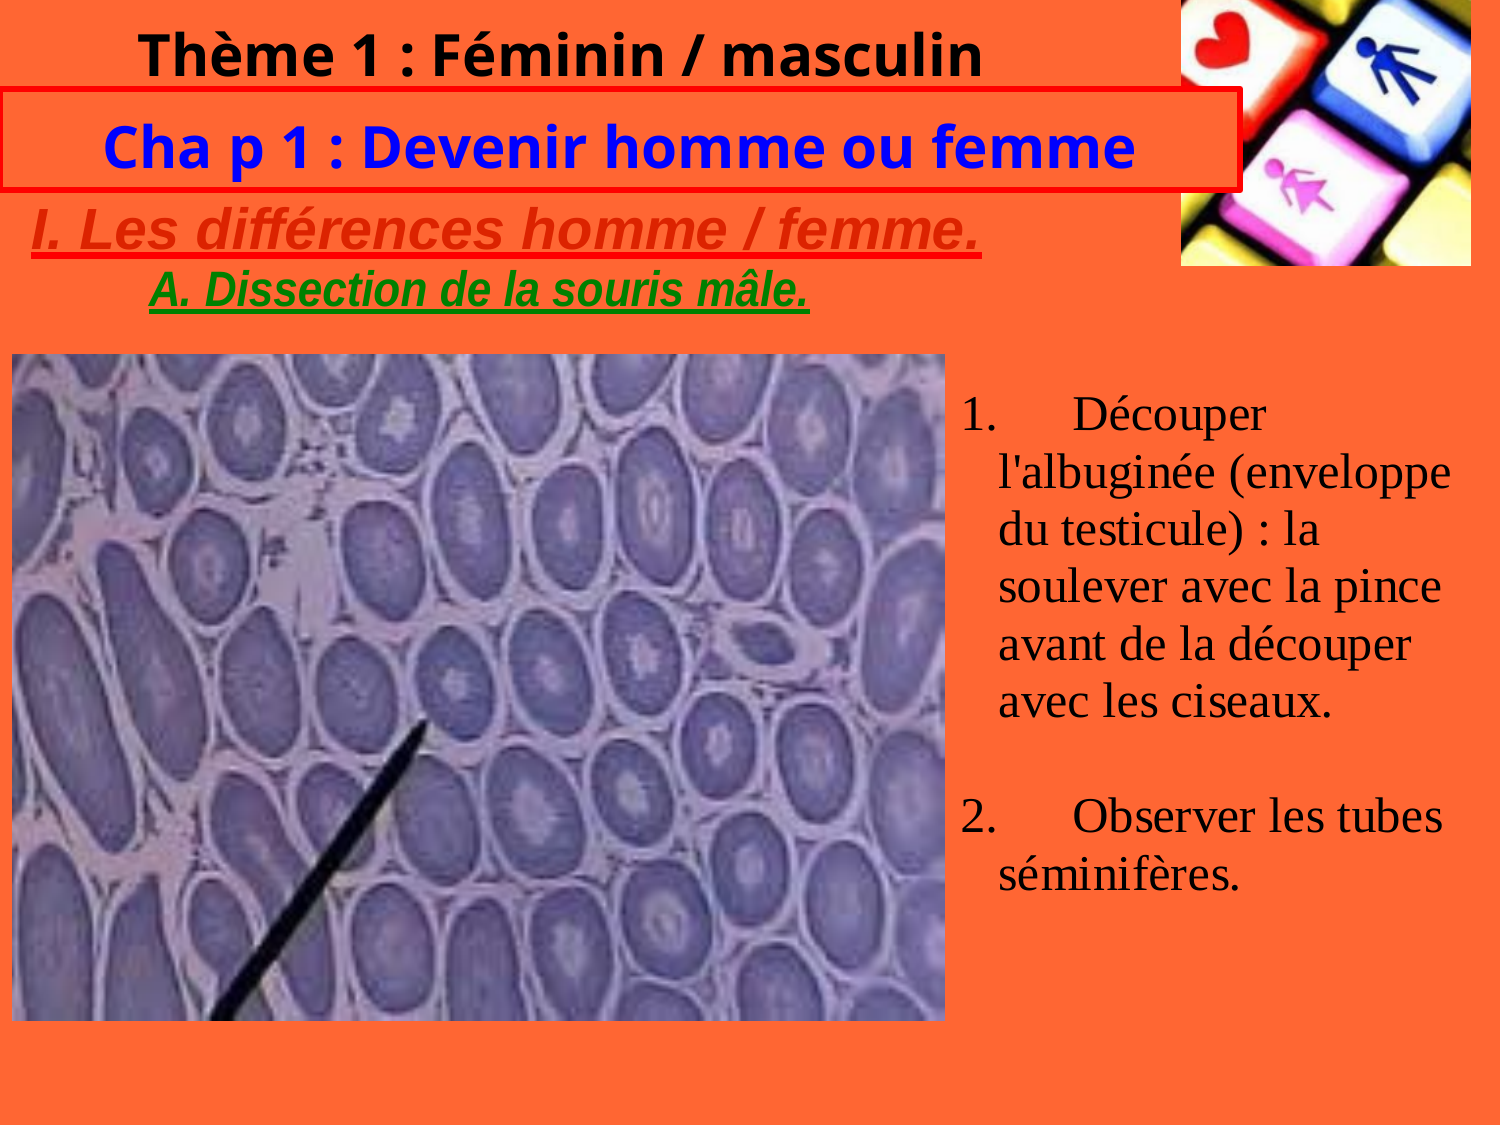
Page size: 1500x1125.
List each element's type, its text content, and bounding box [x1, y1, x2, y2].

chart [29, 194, 1033, 325]
picture [12, 354, 945, 1021]
text_box Cha p 1 : Devenir homme ou femme [0, 88, 1241, 191]
chart [945, 383, 1500, 923]
text_box Thème 1 : Féminin / masculin [0, 0, 1122, 88]
picture [1181, 0, 1471, 266]
